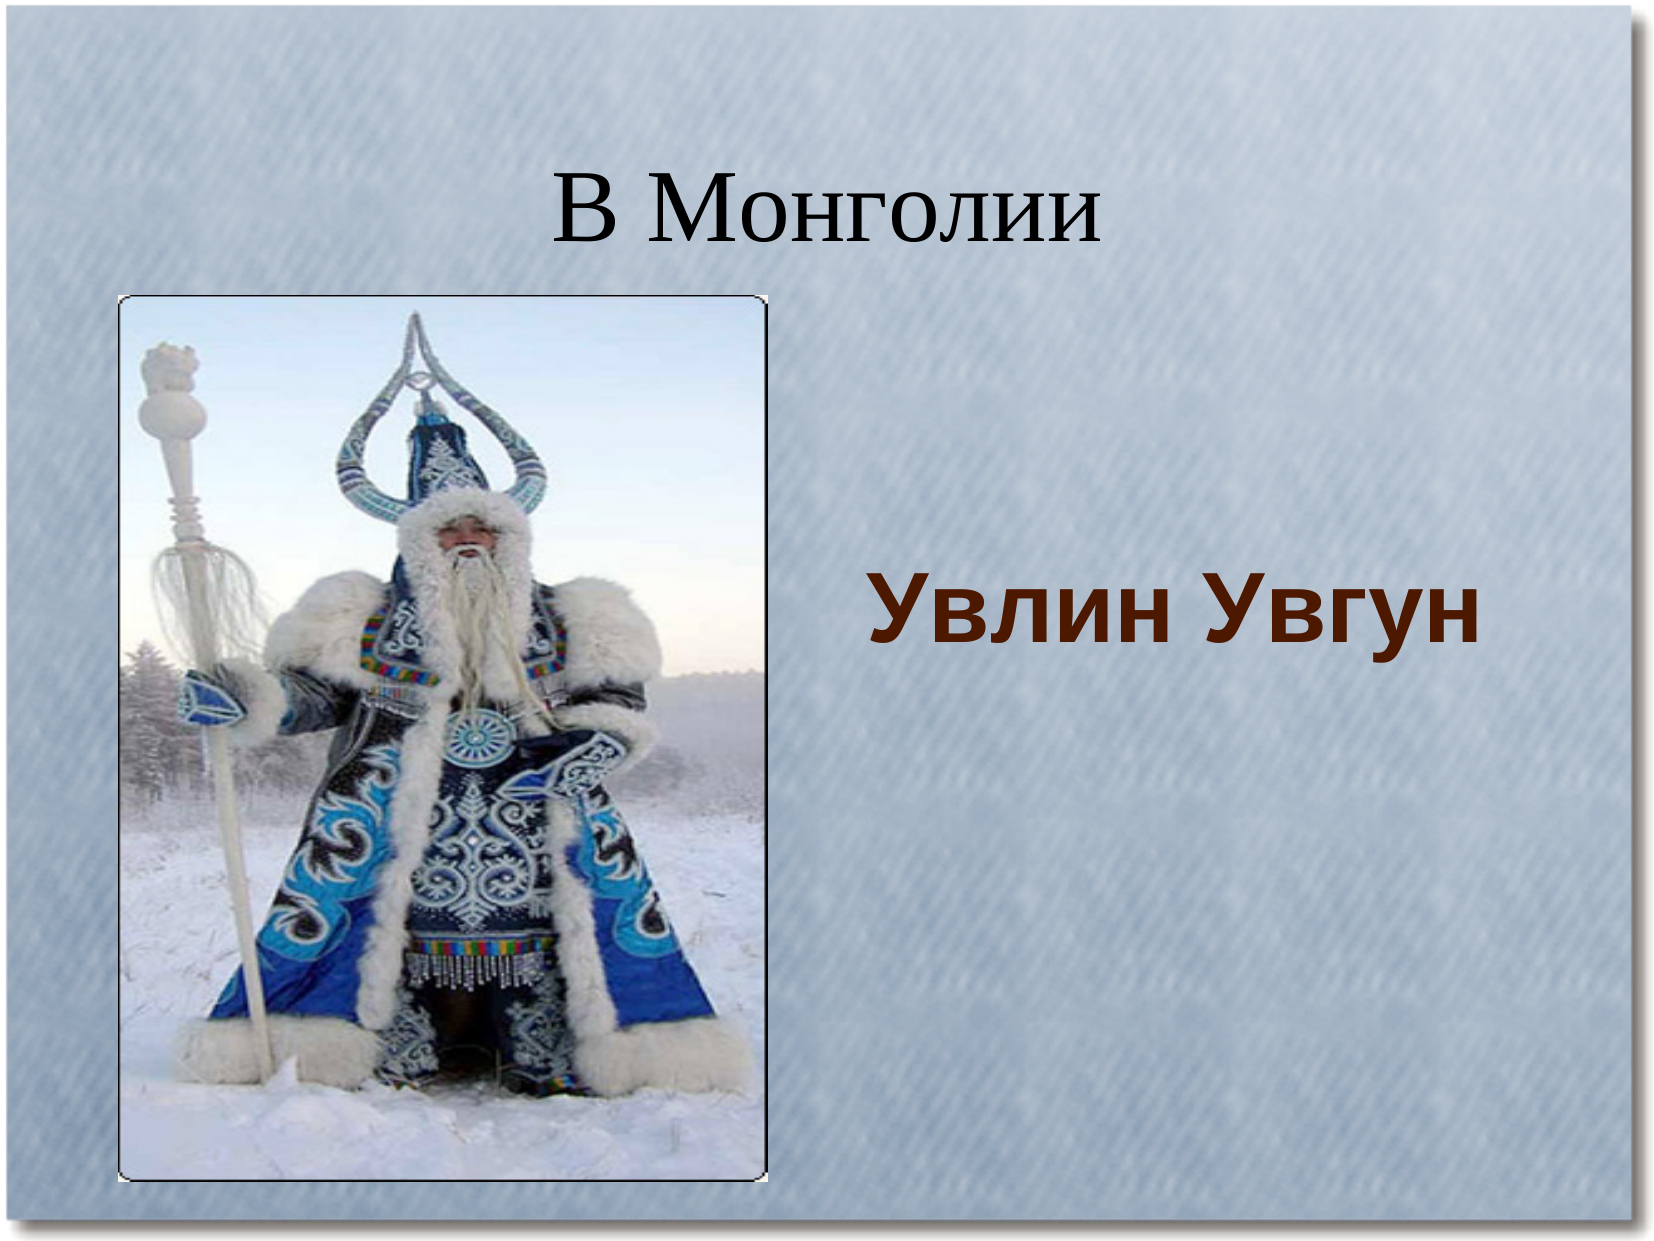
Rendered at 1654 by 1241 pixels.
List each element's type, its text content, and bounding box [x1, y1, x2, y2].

list Увлин Увгун [845, 344, 1535, 1127]
picture [0, 0, 1654, 1241]
title В Монголии [121, 102, 1534, 310]
